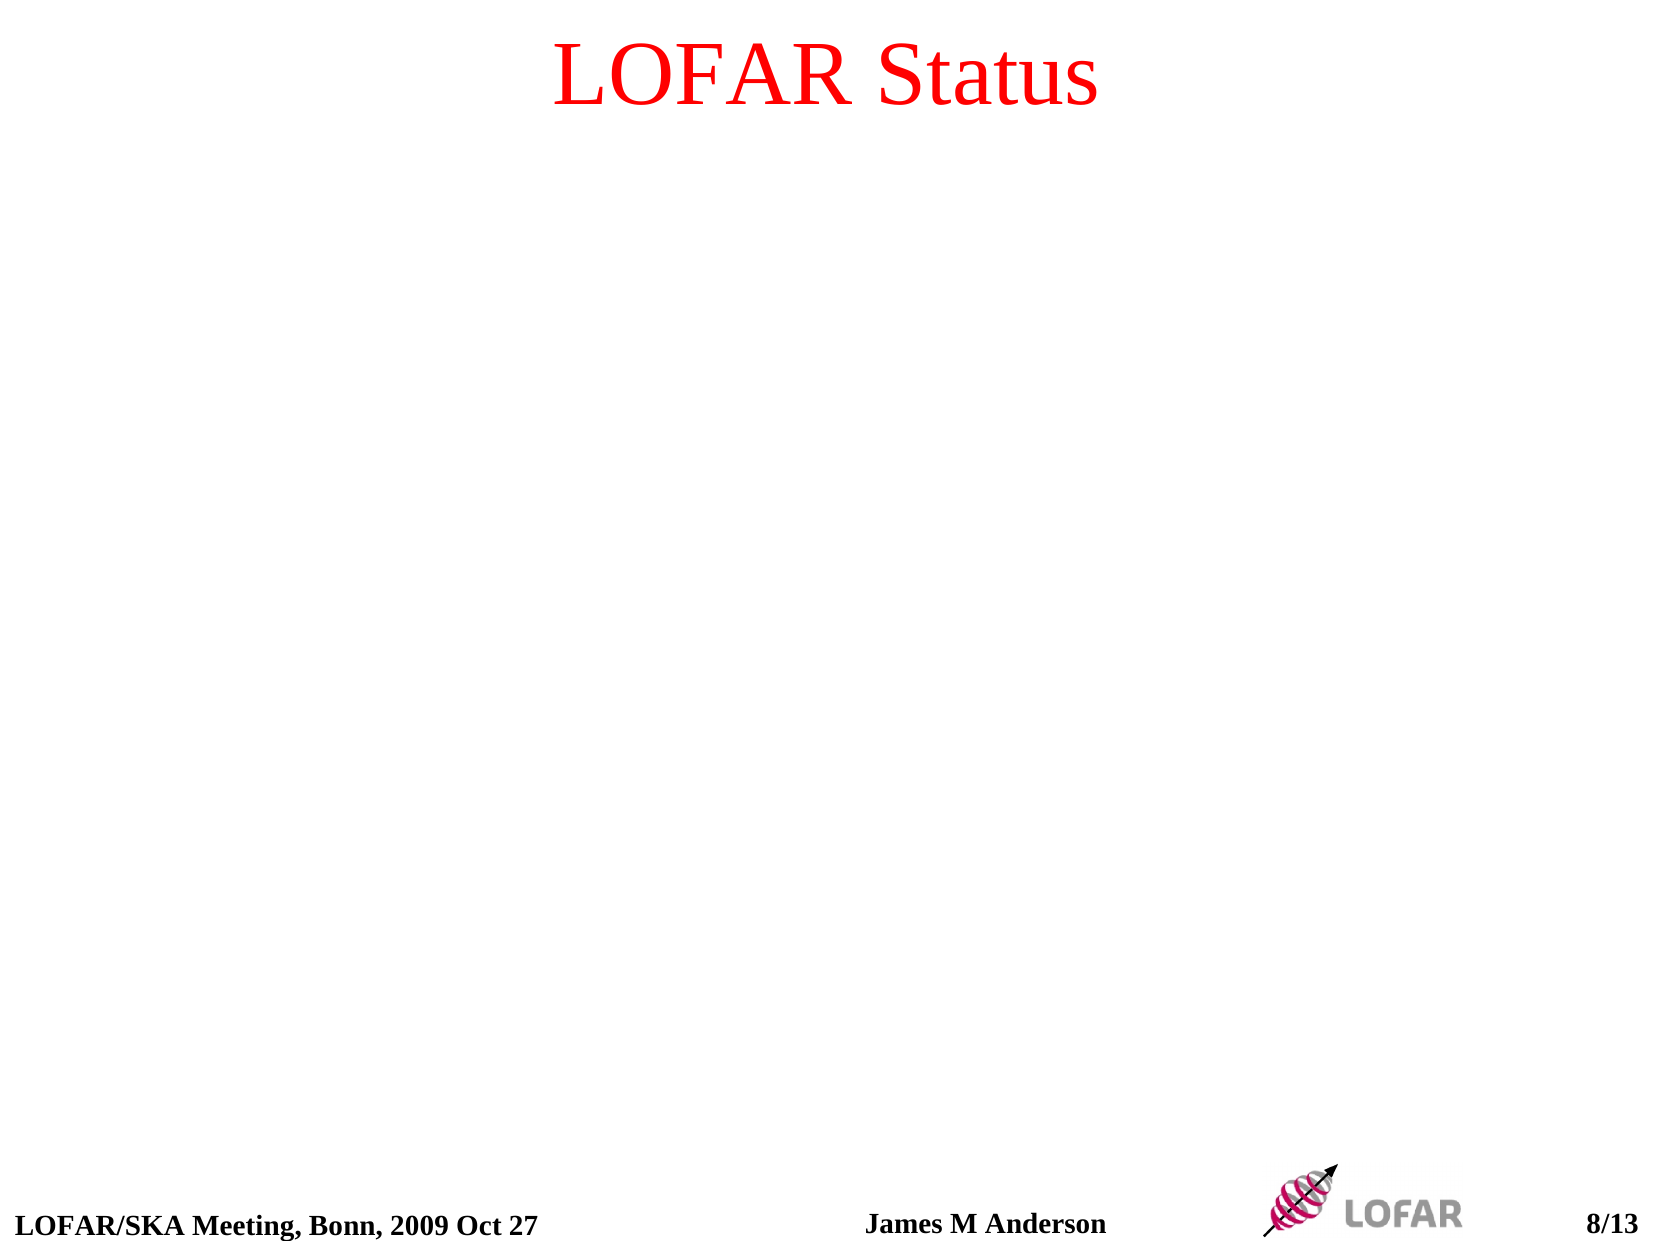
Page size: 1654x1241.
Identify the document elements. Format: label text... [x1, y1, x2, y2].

picture [1262, 1162, 1463, 1238]
title LOFAR Status [0, 7, 1654, 143]
